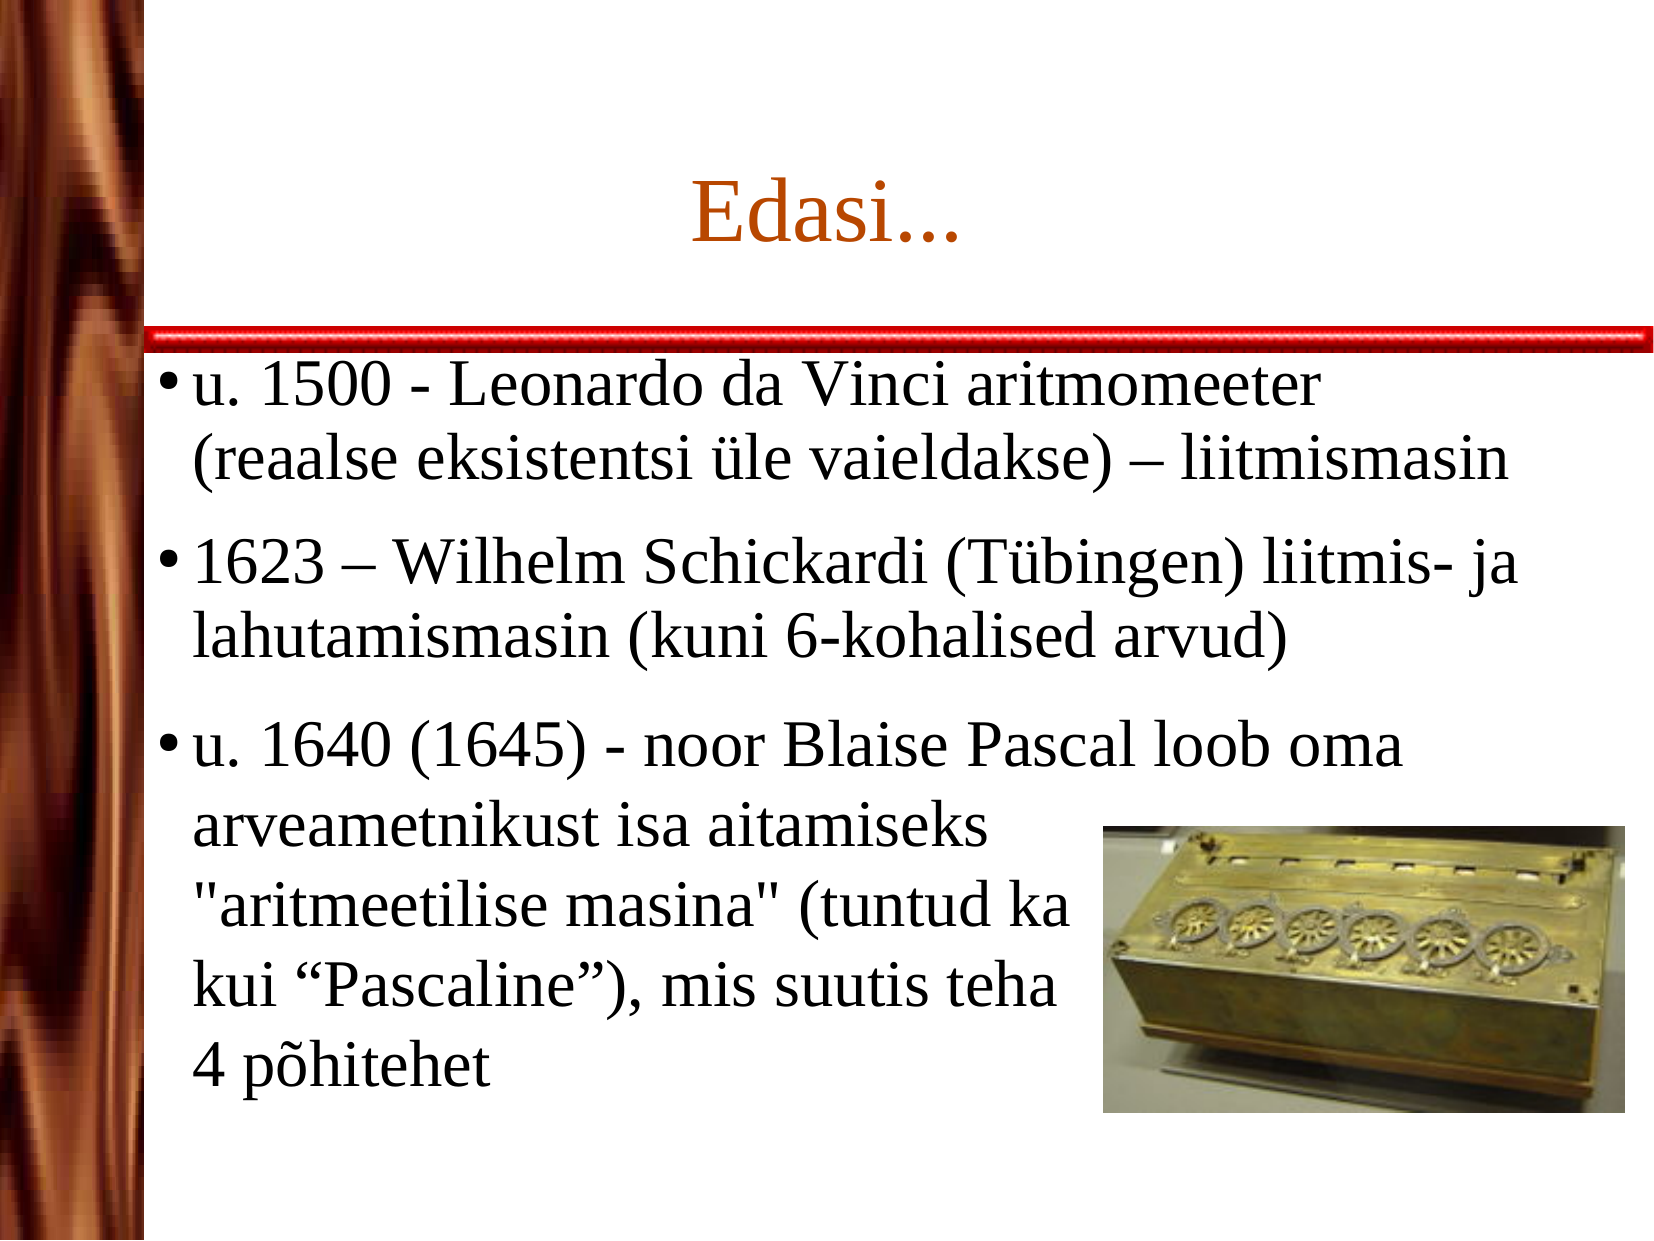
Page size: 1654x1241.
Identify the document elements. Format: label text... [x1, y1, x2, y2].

list u. 1500 - Leonardo da Vinci aritmomeeter (reaalse eksistentsi üle vaieldakse) – liitmismasin 1623 – Wilhelm Schickardi (Tübingen) liitmis- ja lahutamismasin (kuni 6-kohalised arvud) u. 1640 (1645) - noor Blaise Pascal loob oma arveametnikust isa aitamiseks "aritmeetilise masina" (tuntud ka kui “Pascaline”), mis suutis teha 4 põhitehet [121, 344, 1533, 1126]
picture [0, 0, 1654, 1240]
picture [1103, 826, 1625, 1113]
title Edasi... [121, 100, 1533, 312]
